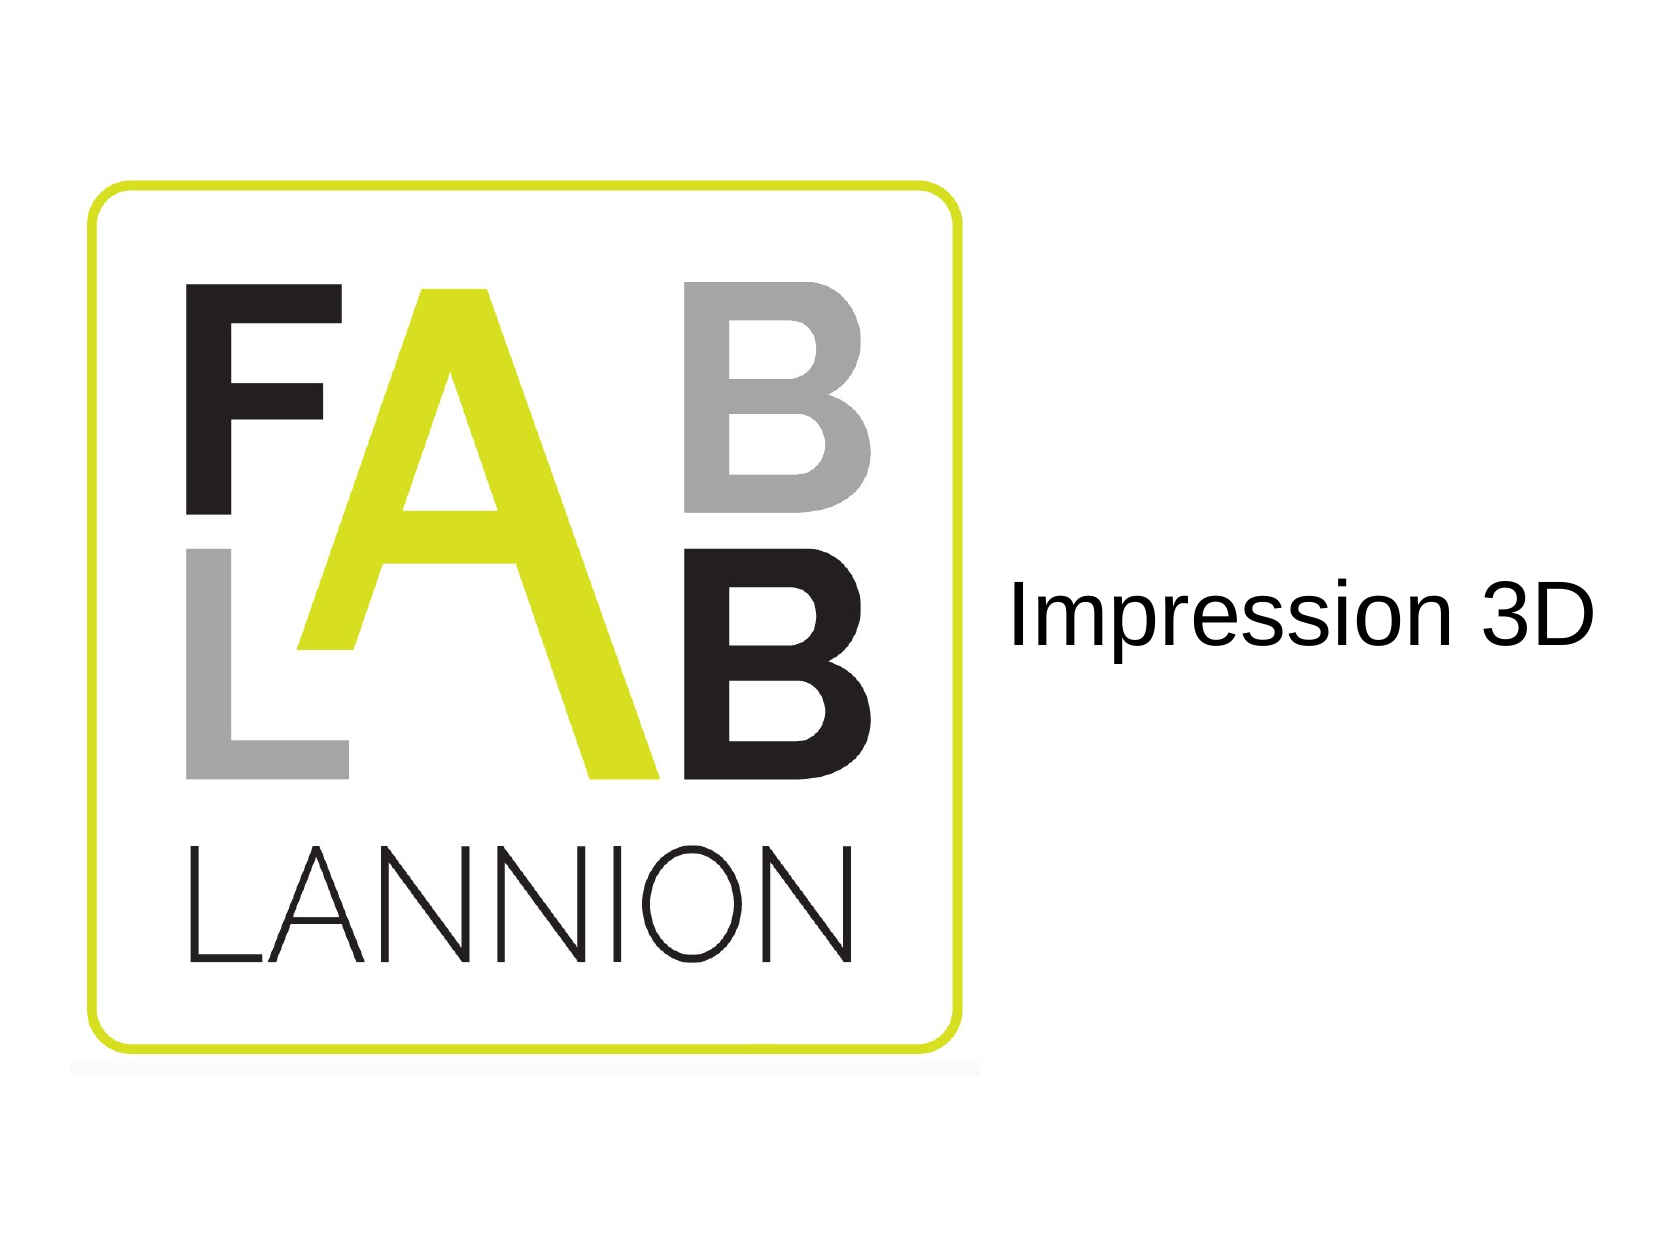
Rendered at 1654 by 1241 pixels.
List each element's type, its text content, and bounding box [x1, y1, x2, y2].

text_box Impression 3D [992, 555, 1614, 673]
picture [70, 165, 981, 1075]
